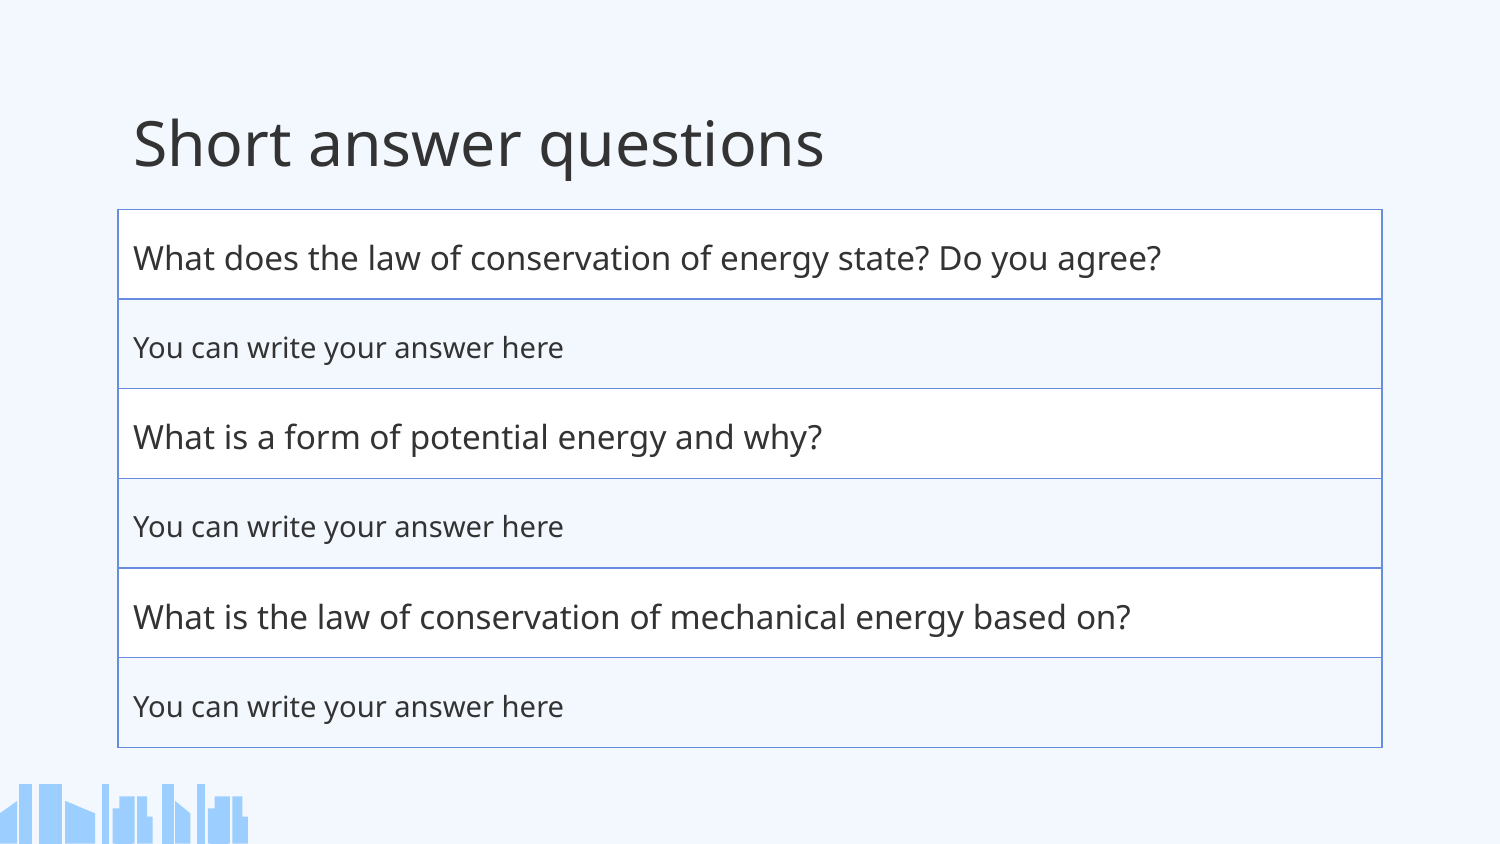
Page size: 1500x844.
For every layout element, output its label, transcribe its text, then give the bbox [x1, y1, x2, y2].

table_cell You can write your answer here [119, 479, 1381, 567]
title Short answer questions [118, 88, 1382, 183]
table_cell You can write your answer here [119, 300, 1381, 388]
table_header What does the law of conservation of energy state? Do you agree? [119, 210, 1381, 298]
table_cell What is a form of potential energy and why? [119, 389, 1381, 478]
table_cell You can write your answer here [119, 658, 1381, 747]
table_cell What is the law of conservation of mechanical energy based on? [119, 569, 1381, 657]
